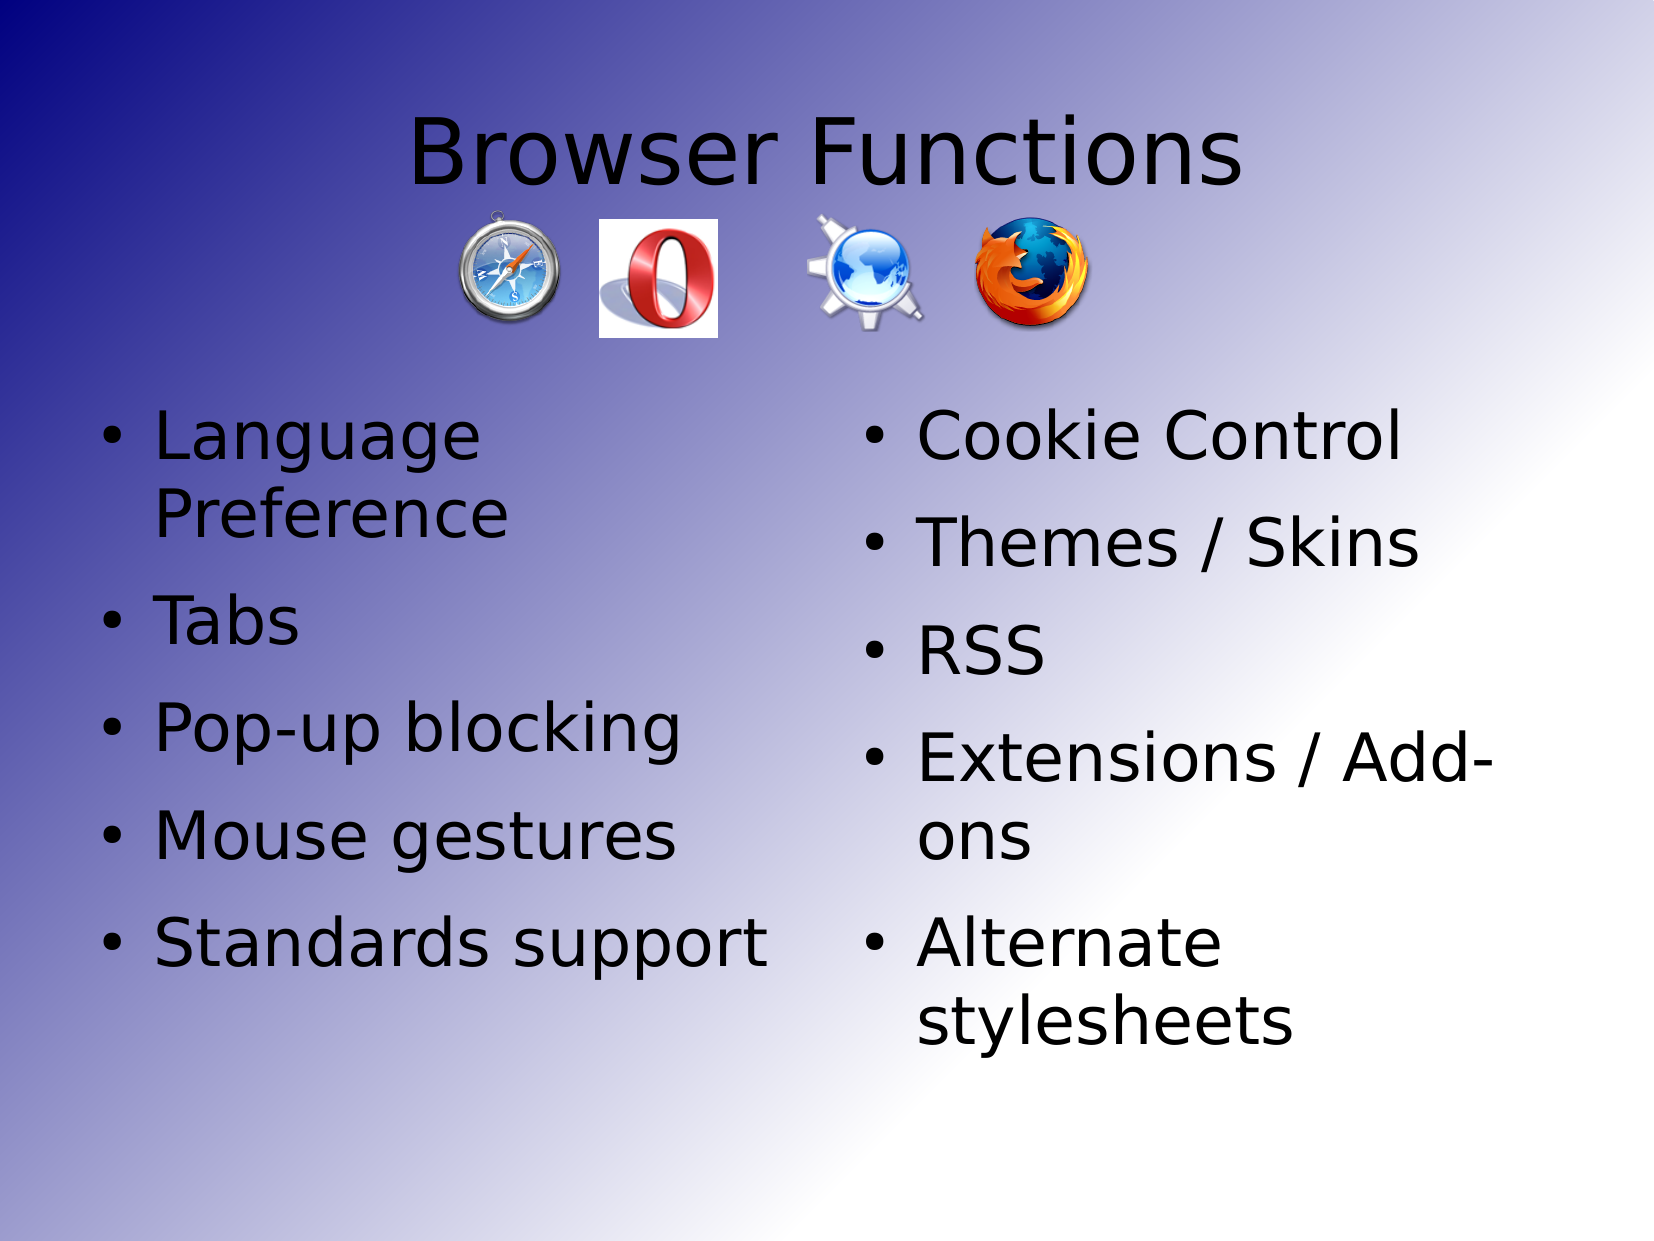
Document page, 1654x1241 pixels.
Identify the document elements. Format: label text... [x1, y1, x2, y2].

picture [450, 210, 569, 329]
list Cookie Control Themes / Skins RSS Extensions / Add-ons Alternate stylesheets [845, 290, 1572, 1094]
list Language Preference Tabs Pop-up blocking Mouse gestures Standards support [82, 290, 809, 1109]
title Browser Functions [82, 49, 1571, 257]
picture [974, 213, 1093, 332]
picture [807, 213, 926, 332]
picture [599, 219, 718, 338]
